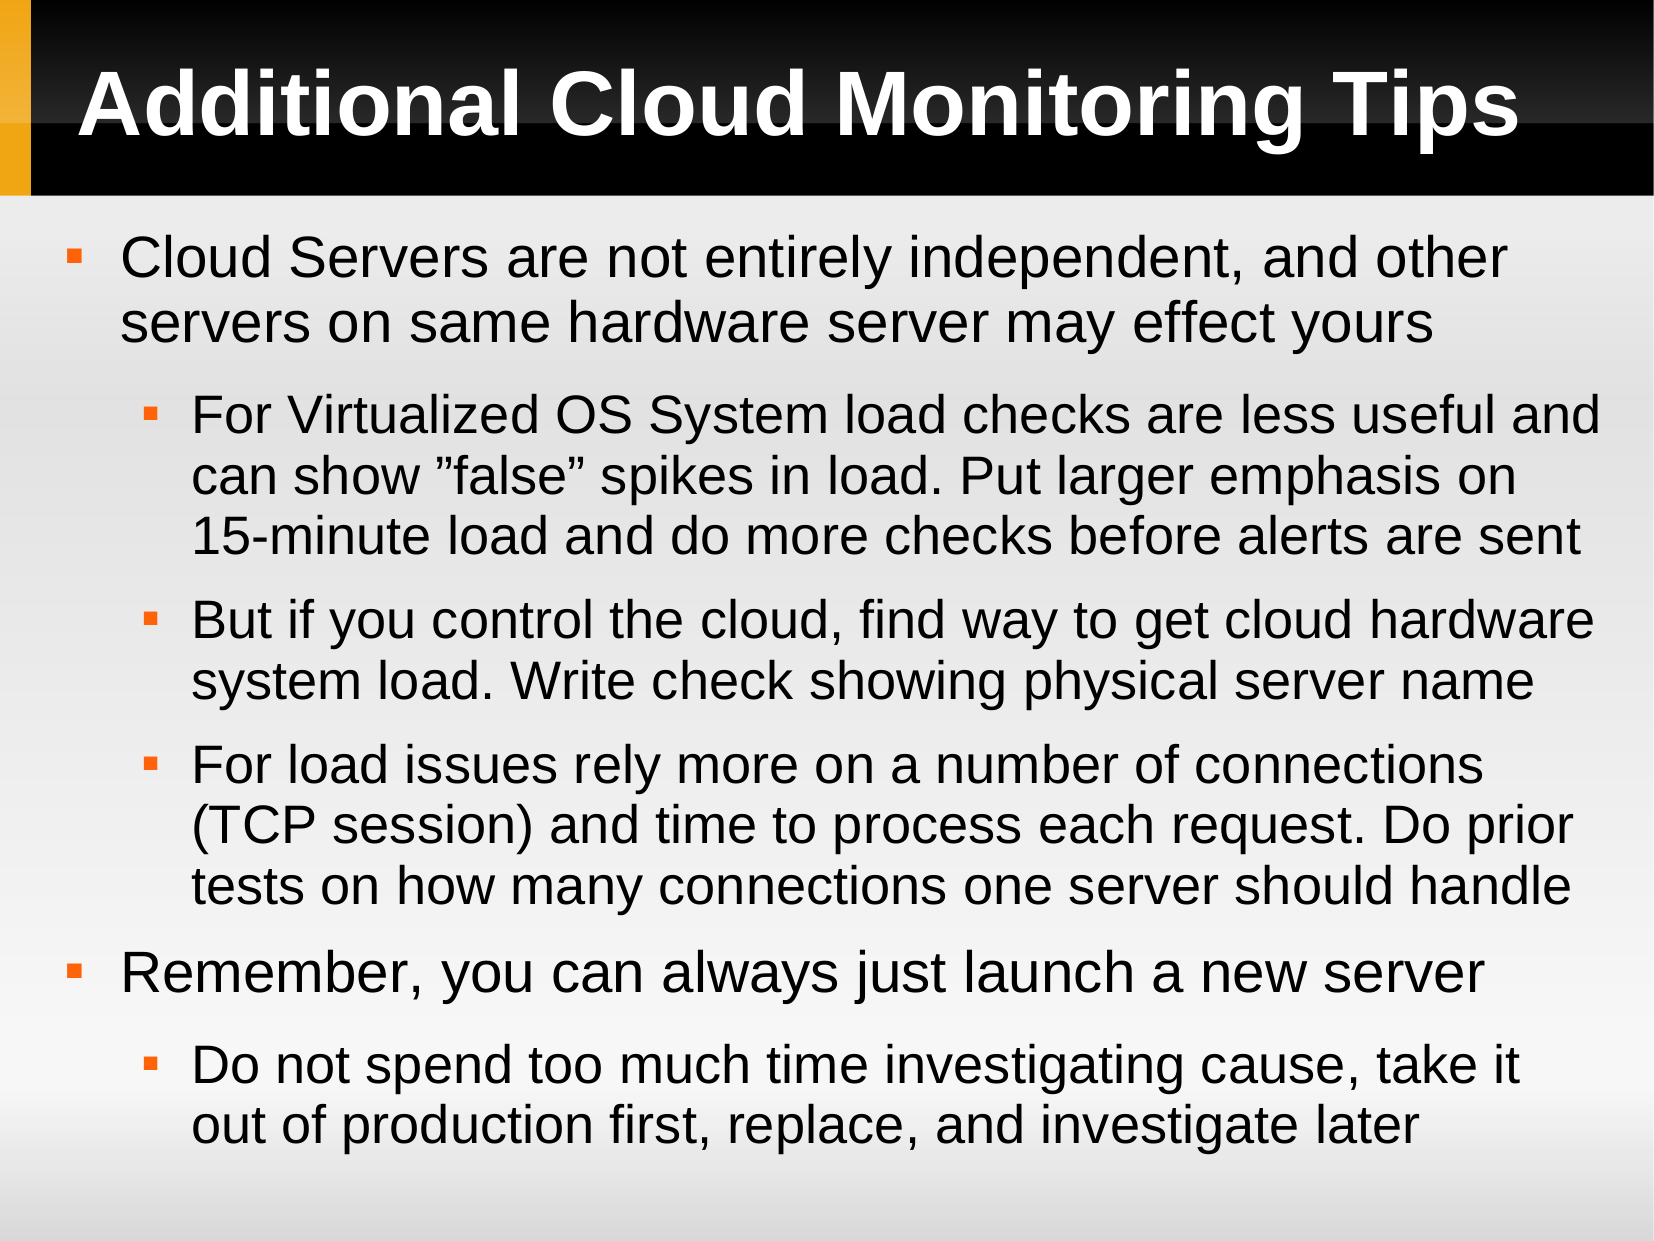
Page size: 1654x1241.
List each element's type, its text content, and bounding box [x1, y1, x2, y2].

title Additional Cloud Monitoring Tips [76, 0, 1565, 208]
picture [0, 0, 1654, 1241]
list Cloud Servers are not entirely independent, and other servers on same hardware server may effect yours For Virtualized OS System load checks are less useful and can show ”false” spikes in load. Put larger emphasis on 15-minute load and do more checks before alerts are sent But if you control the cloud, find way to get cloud hardware system load. Write check showing physical server name For load issues rely more on a number of connections (TCP session) and time to process each request. Do prior tests on how many connections one server should handle Remember, you can always just launch a new server Do not spend too much time investigating cause, take it out of production first, replace, and investigate later [49, 225, 1613, 1201]
